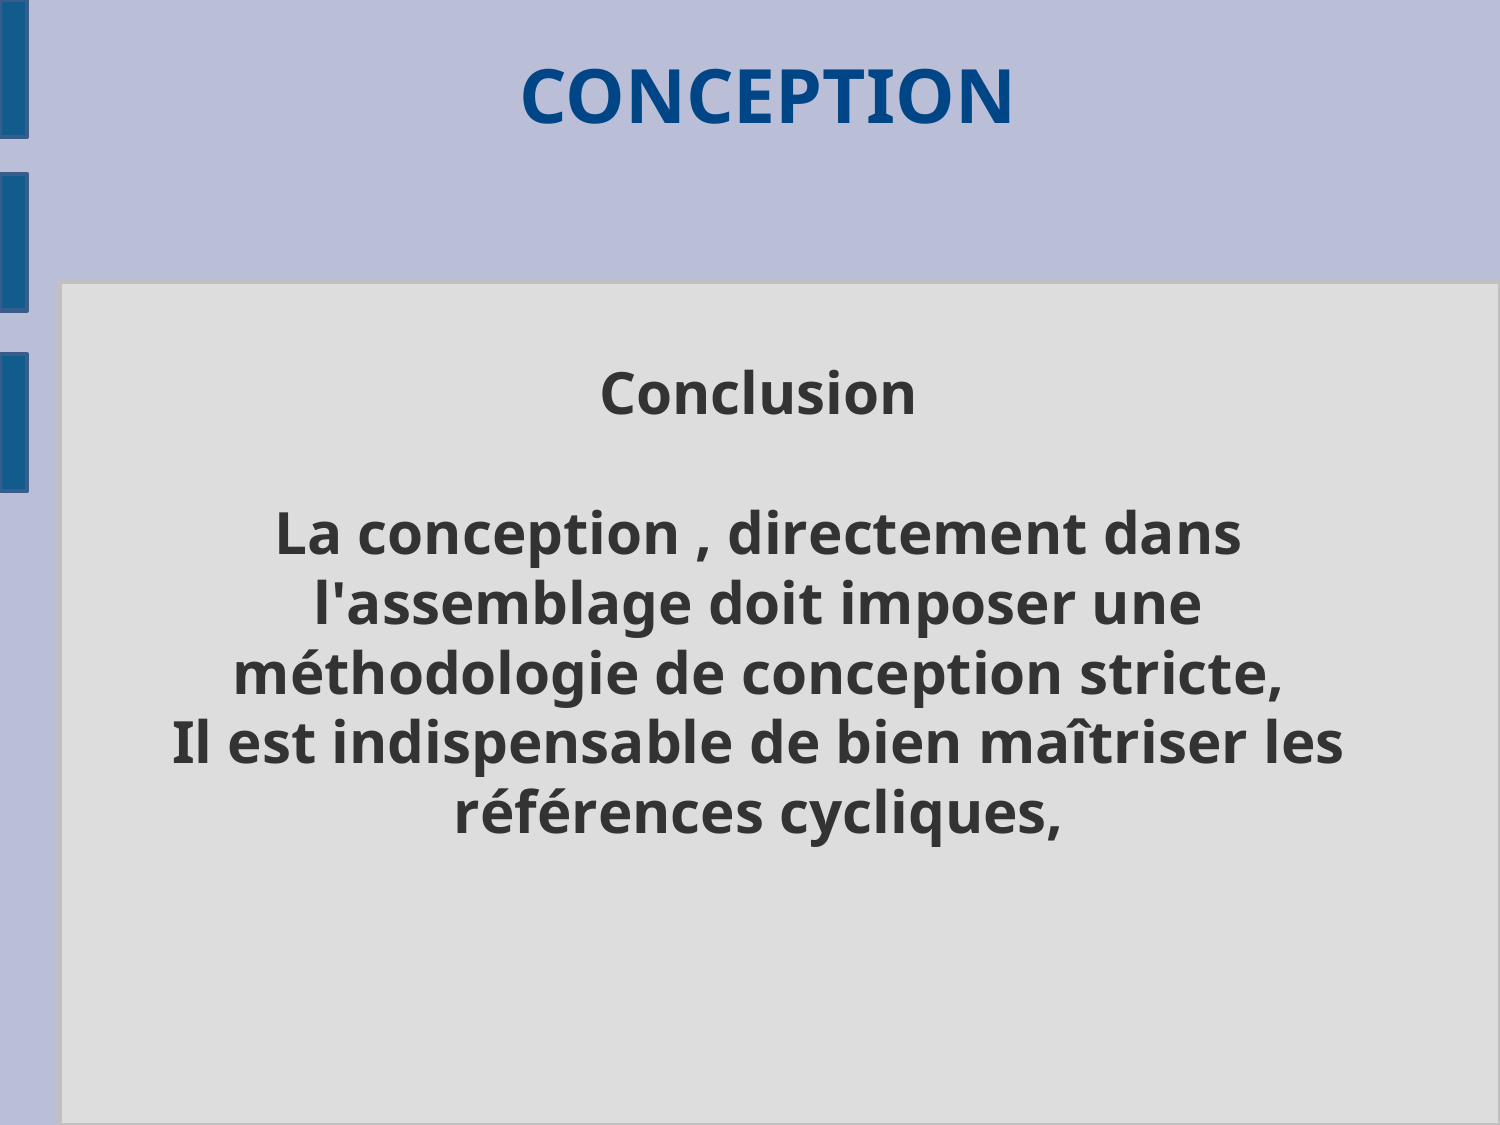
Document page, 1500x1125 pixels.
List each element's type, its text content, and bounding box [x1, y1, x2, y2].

text_box CONCEPTION [88, 40, 1447, 147]
title Conclusion La conception , directement dans l'assemblage doit imposer une méthodologie de conception stricte, Il est indispensable de bien maîtriser les références cycliques, [118, 307, 1400, 1004]
